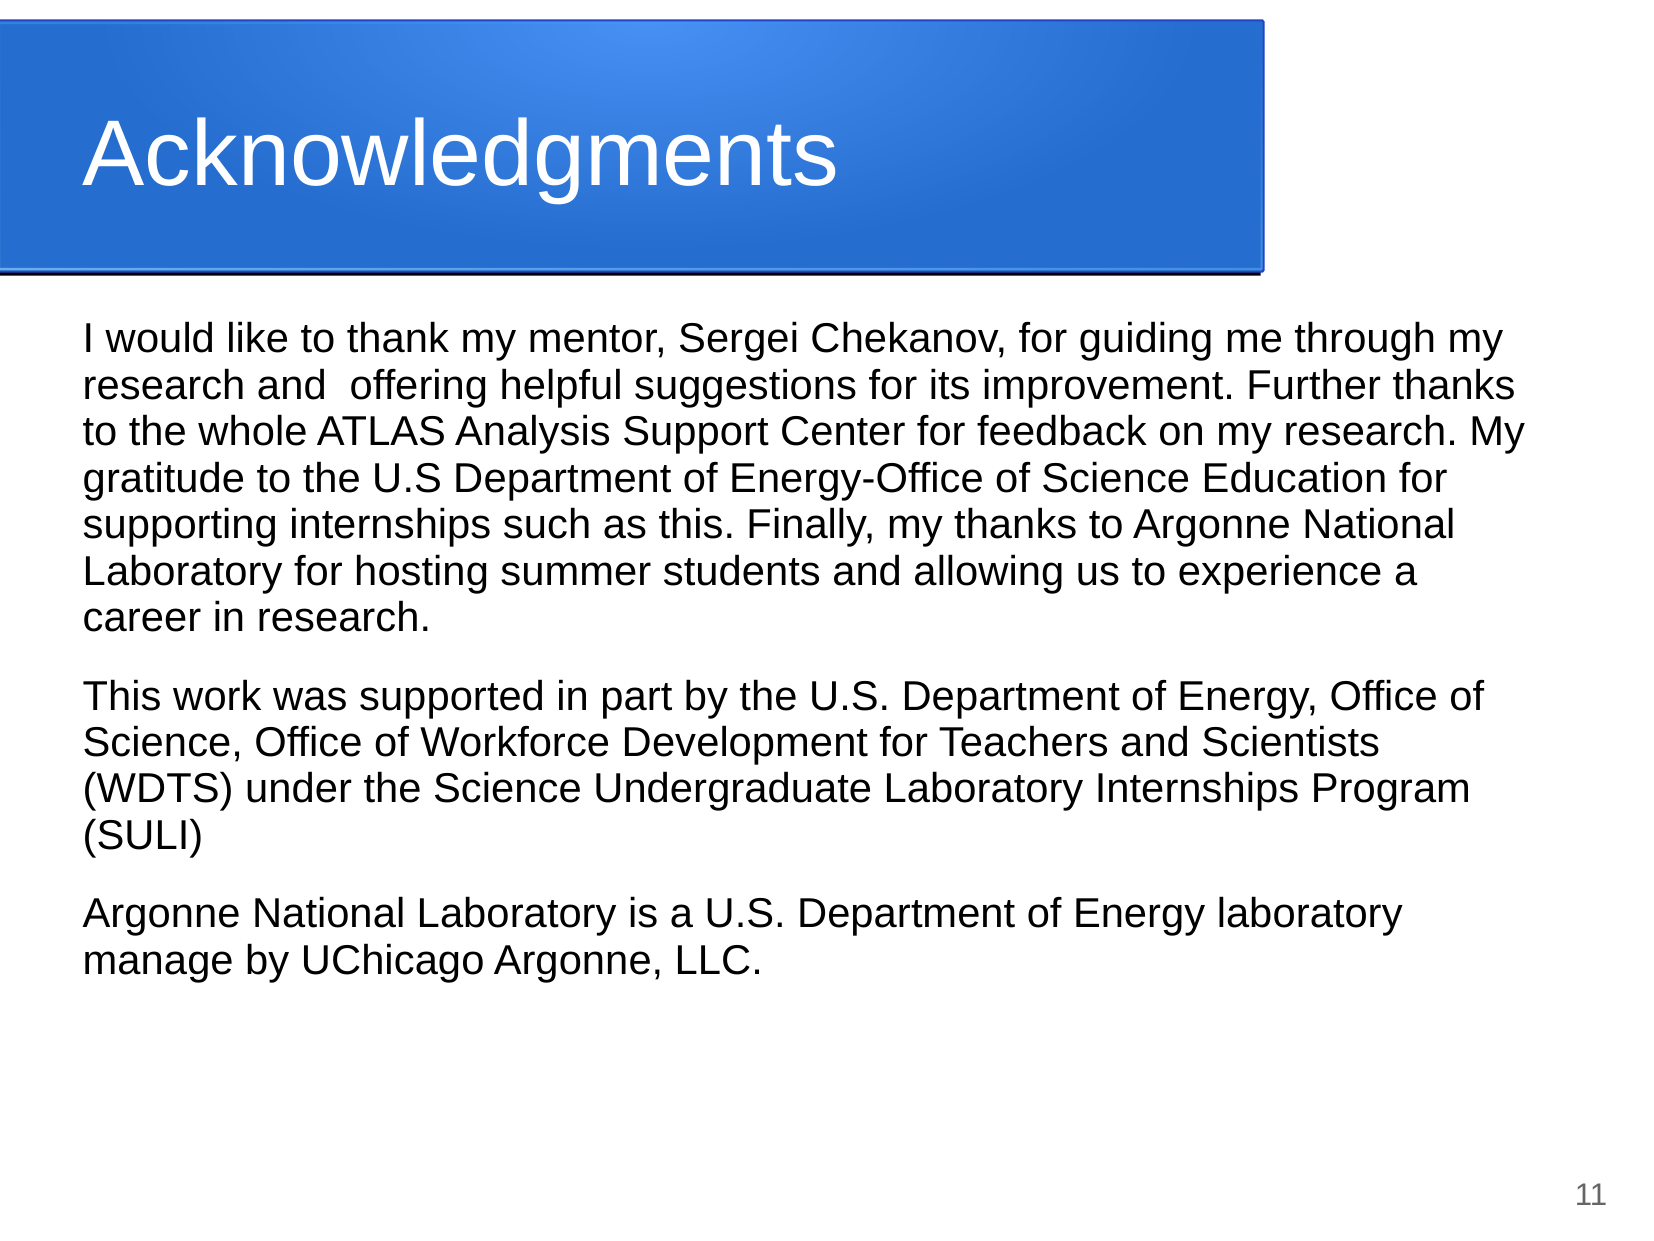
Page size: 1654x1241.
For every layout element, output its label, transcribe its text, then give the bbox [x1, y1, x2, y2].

list I would like to thank my mentor, Sergei Chekanov, for guiding me through my research and offering helpful suggestions for its improvement. Further thanks to the whole ATLAS Analysis Support Center for feedback on my research. My gratitude to the U.S Department of Energy-Office of Science Education for supporting internships such as this. Finally, my thanks to Argonne National Laboratory for hosting summer students and allowing us to experience a career in research. This work was supported in part by the U.S. Department of Energy, Office of Science, Office of Workforce Development for Teachers and Scientists (WDTS) under the Science Undergraduate Laboratory Internships Program (SULI) Argonne National Laboratory is a U.S. Department of Energy laboratory manage by UChicago Argonne, LLC. [82, 315, 1538, 1035]
title Acknowledgments [82, 49, 1250, 257]
